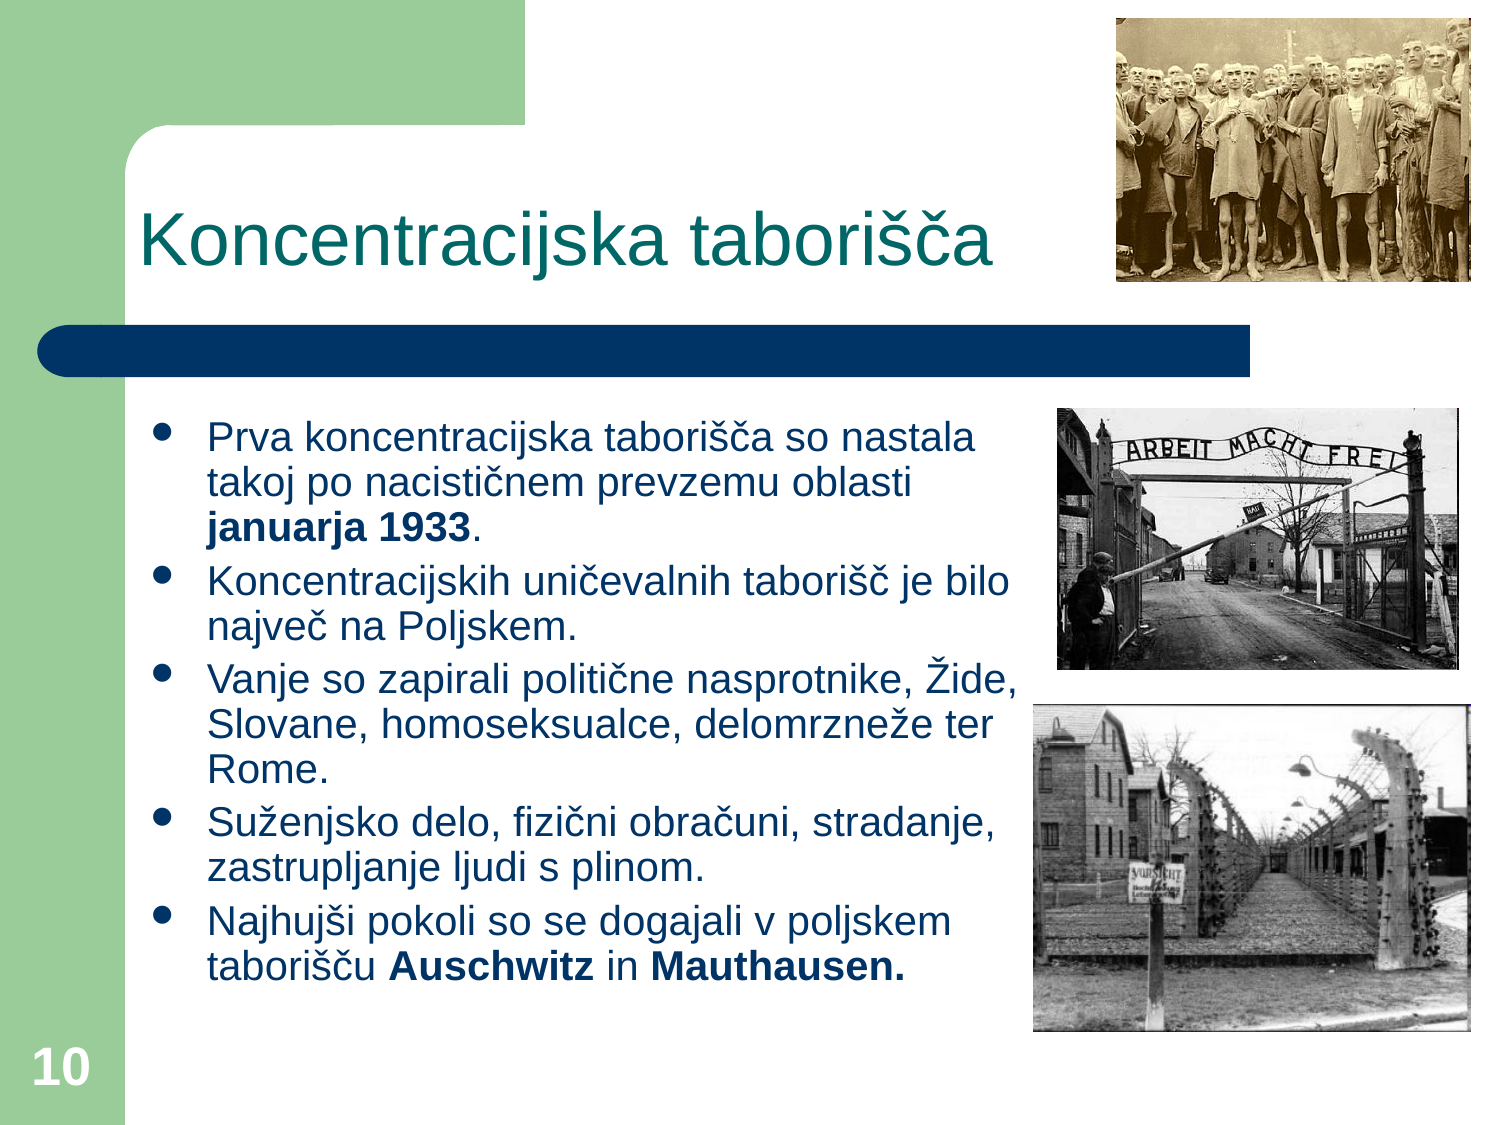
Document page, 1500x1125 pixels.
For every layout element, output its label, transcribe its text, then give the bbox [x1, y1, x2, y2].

picture [1057, 408, 1459, 670]
list Prva koncentracijska taborišča so nastala takoj po nacističnem prevzemu oblasti januarja 1933. Koncentracijskih uničevalnih taborišč je bilo največ na Poljskem. Vanje so zapirali politične nasprotnike, Žide, Slovane, homoseksualce, delomrzneže ter Rome. Suženjsko delo, fizični obračuni, stradanje, zastrupljanje ljudi s plinom. Najhujši pokoli so se dogajali v poljskem taborišču Auschwitz in Mauthausen. [135, 350, 1044, 1069]
title Koncentracijska taborišča [123, 101, 1424, 290]
picture [1116, 18, 1471, 282]
picture [1033, 704, 1471, 1032]
slide_number <number> [13, 1023, 111, 1105]
